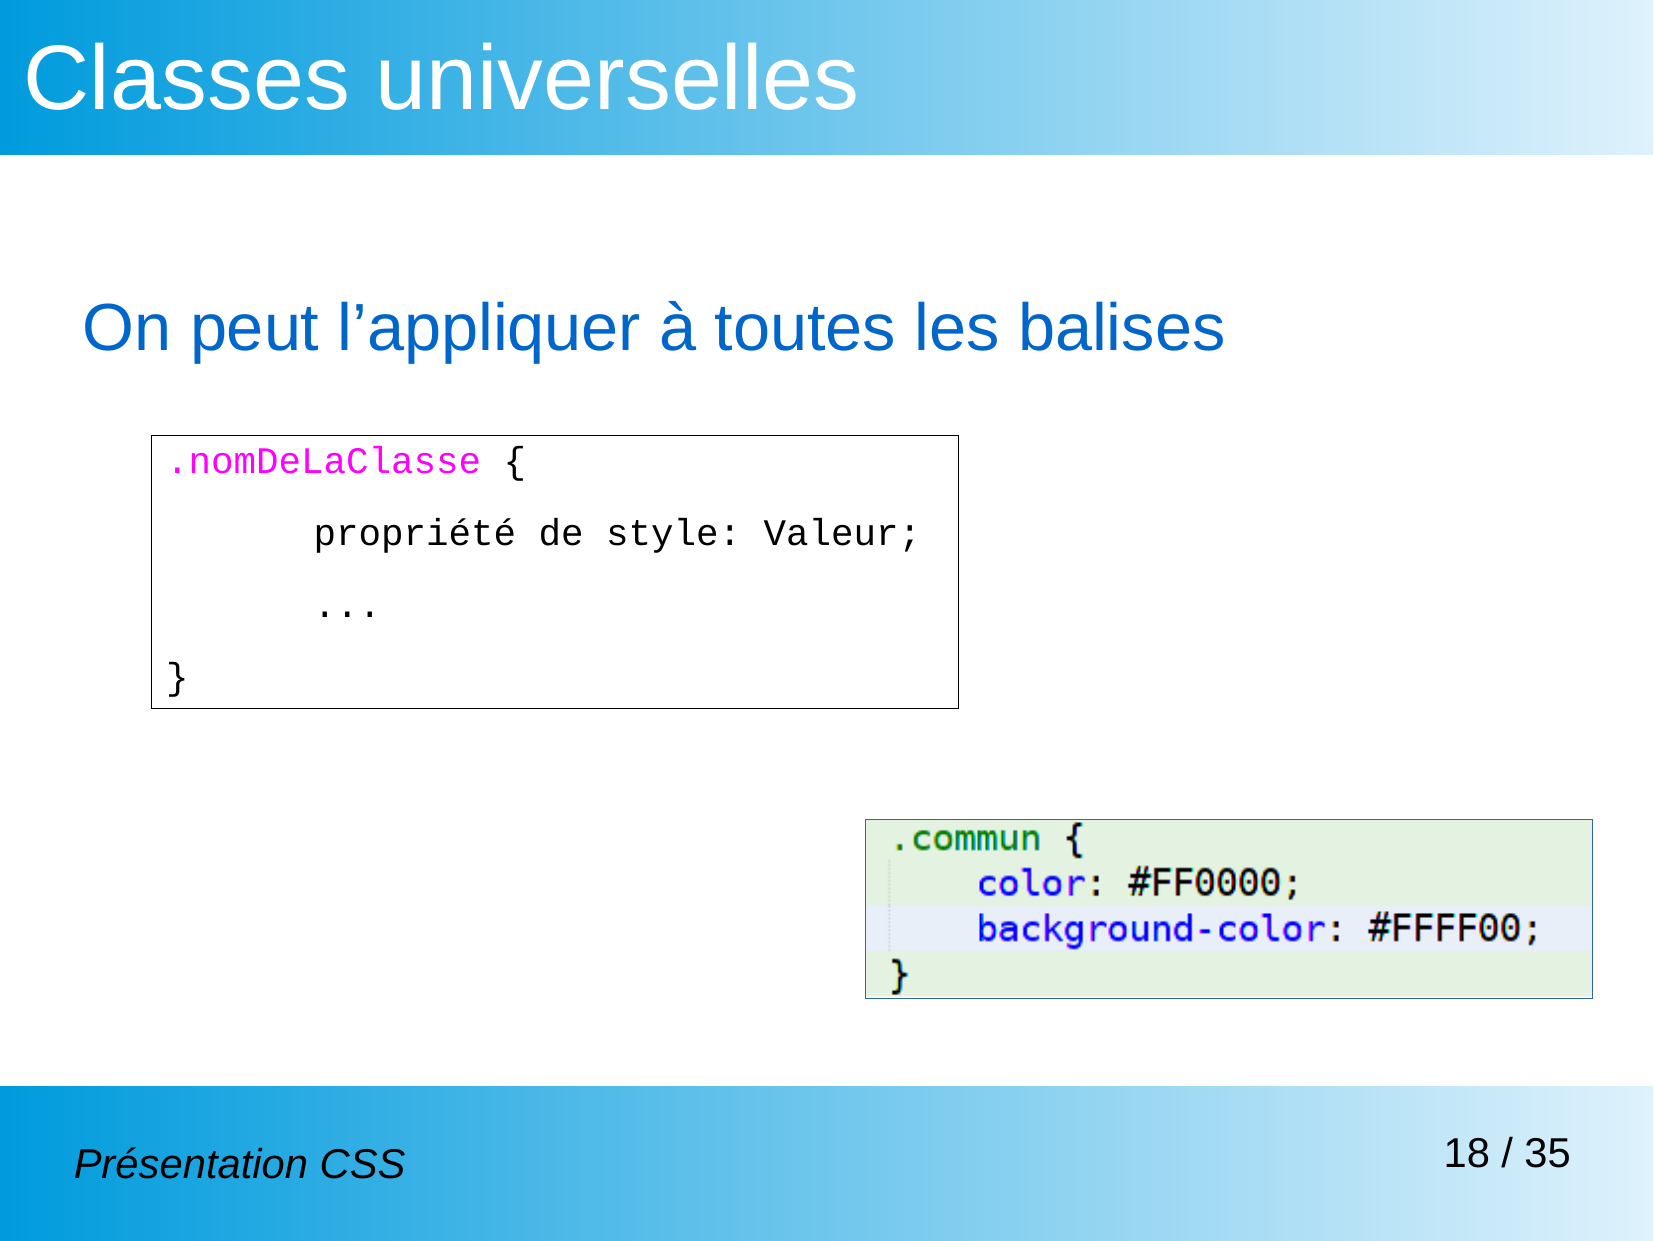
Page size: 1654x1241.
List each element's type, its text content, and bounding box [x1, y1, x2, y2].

picture [865, 819, 1593, 999]
text_box .nomDeLaClasse { propriété de style: Valeur; ... } [151, 435, 959, 709]
list On peut l’appliquer à toutes les balises [82, 290, 1571, 634]
title Classes universelles [23, 25, 1512, 130]
